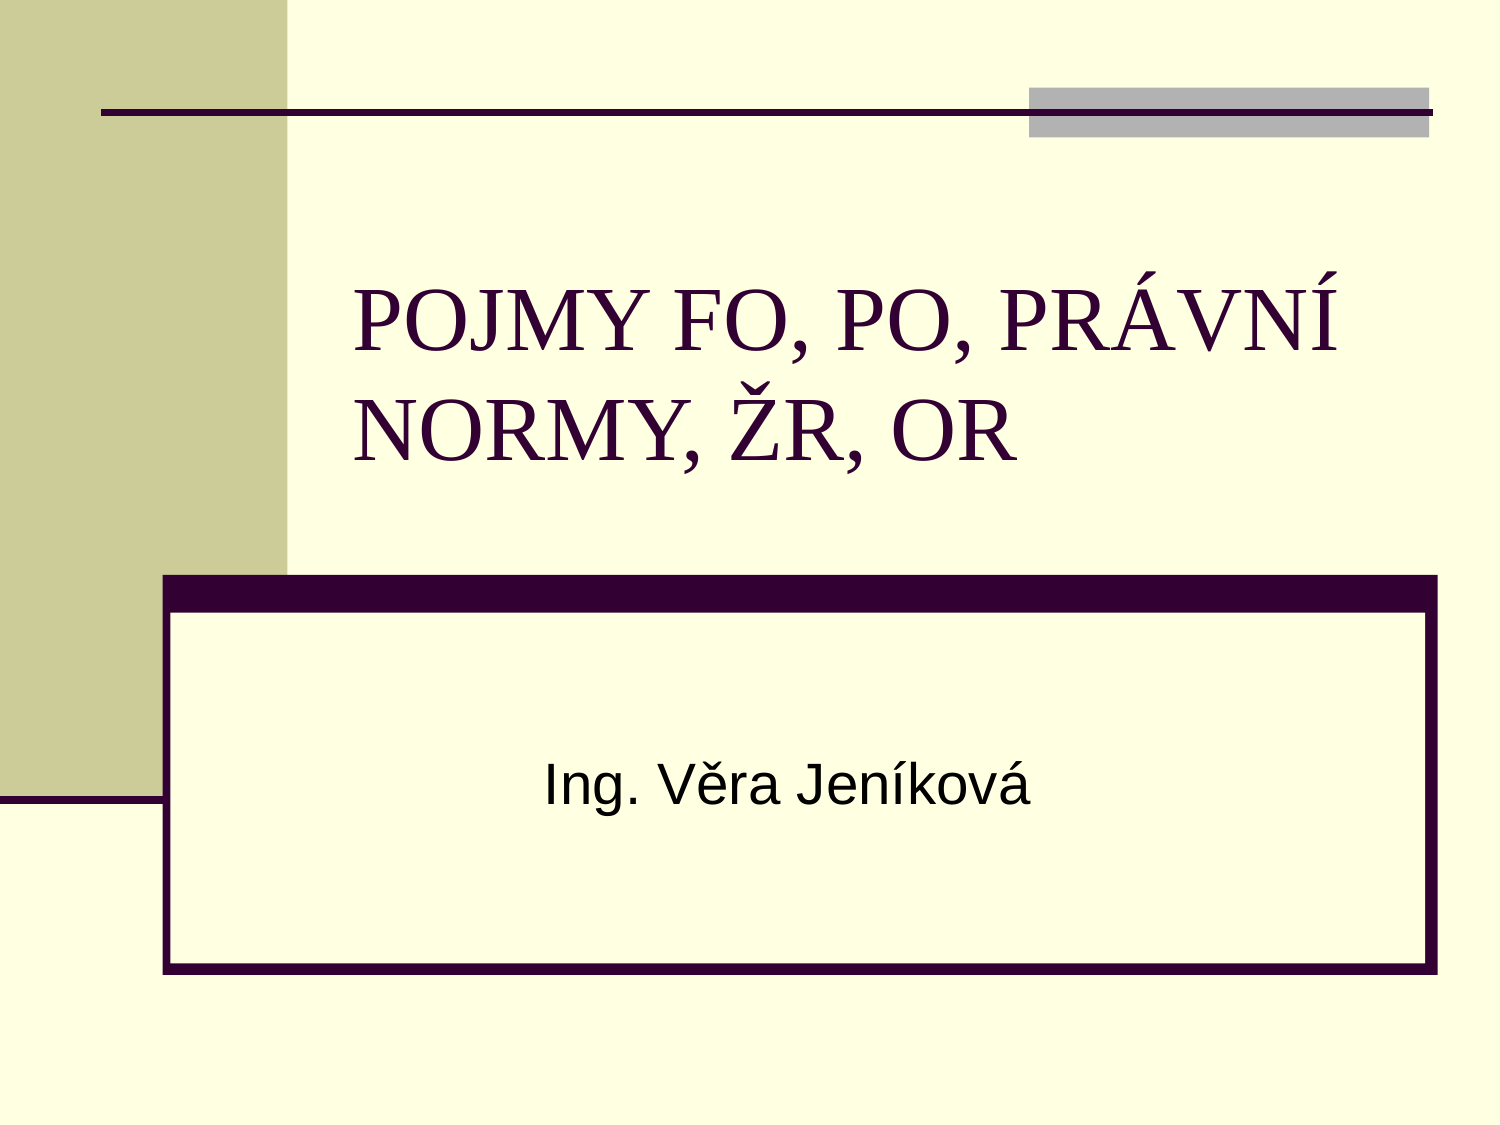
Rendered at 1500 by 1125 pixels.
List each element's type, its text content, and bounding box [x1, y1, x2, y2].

title POJMY FO, PO, PRÁVNÍ NORMY, ŽR, OR [337, 187, 1425, 551]
subtitle Ing. Věra Jeníková [225, 649, 1351, 913]
